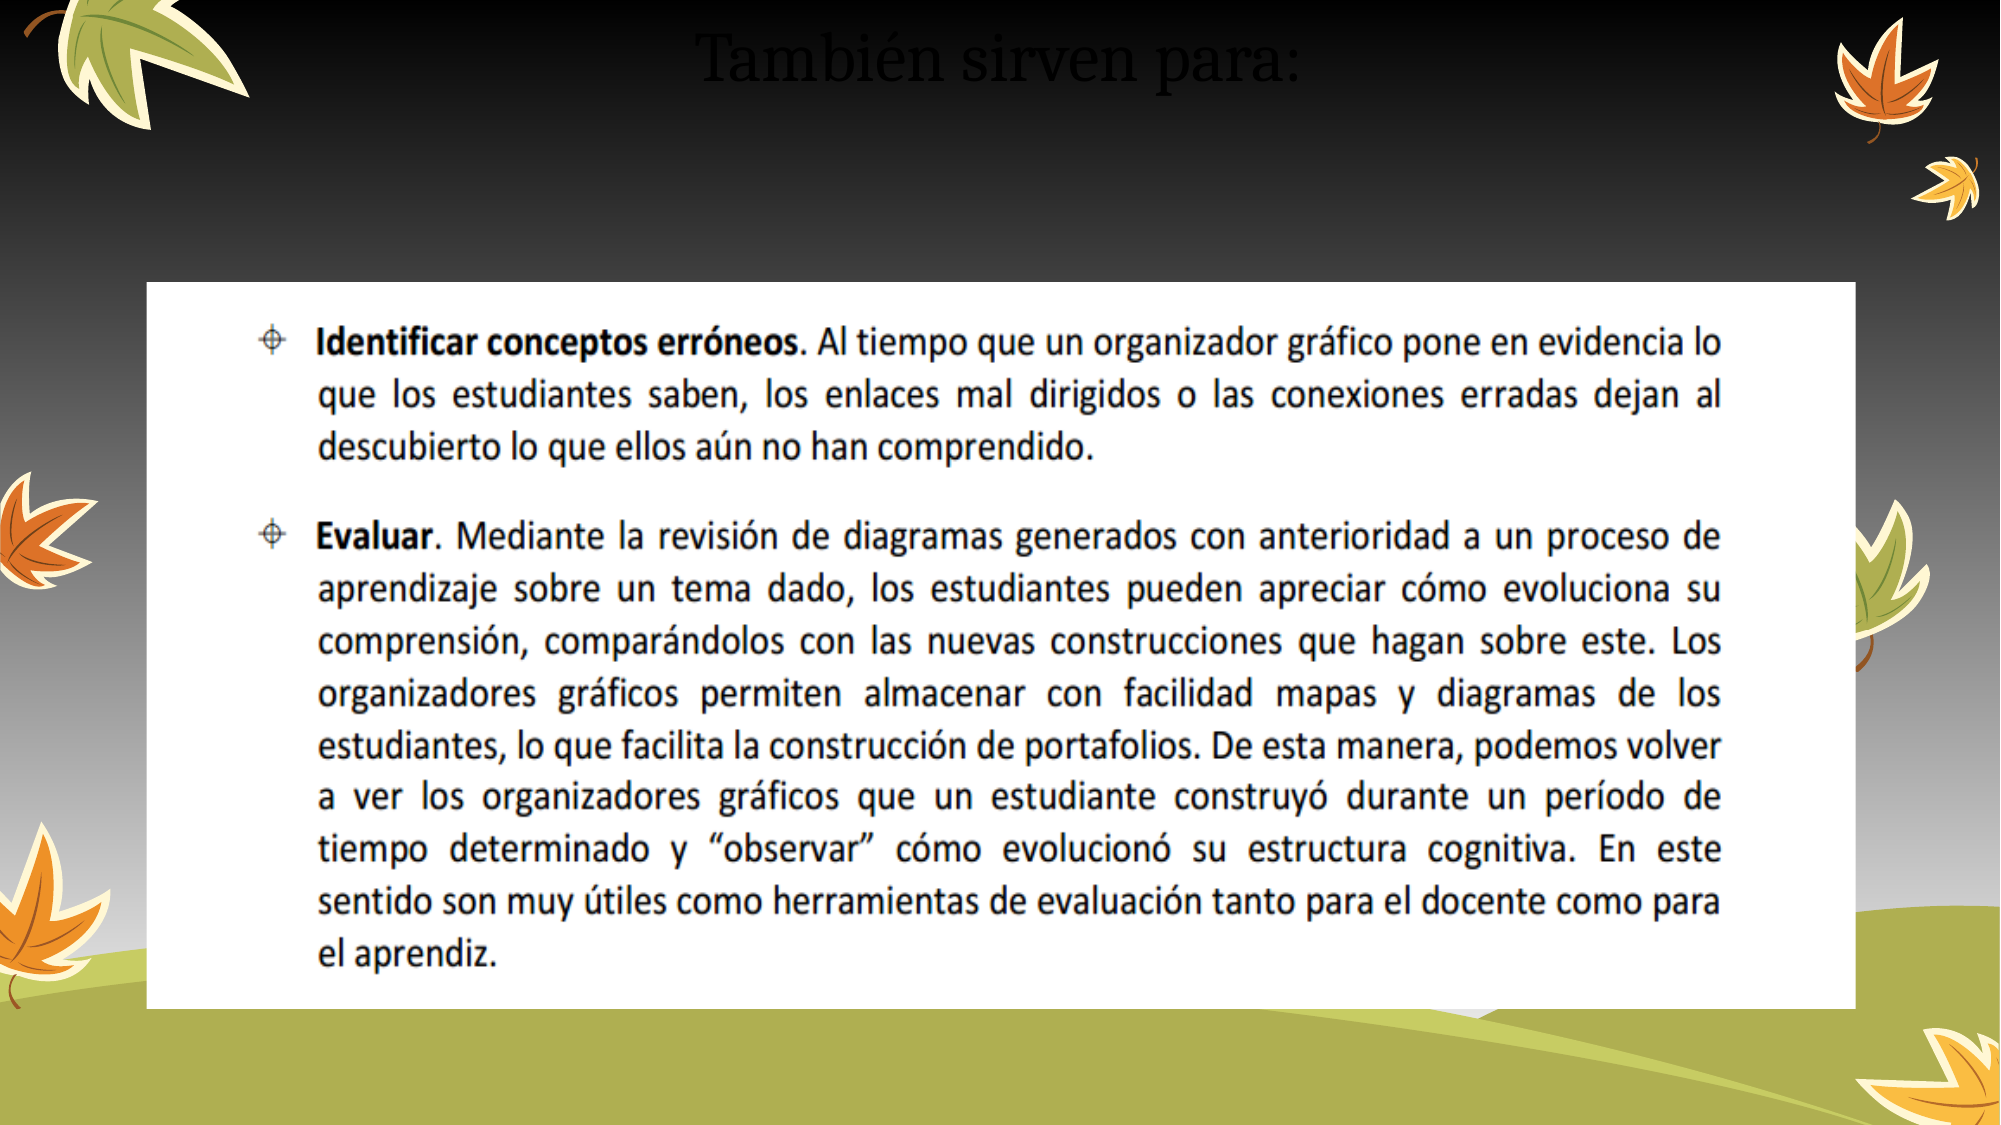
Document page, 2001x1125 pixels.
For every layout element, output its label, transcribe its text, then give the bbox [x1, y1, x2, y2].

title También sirven para: [249, 12, 1749, 216]
picture [146, 282, 1856, 1009]
